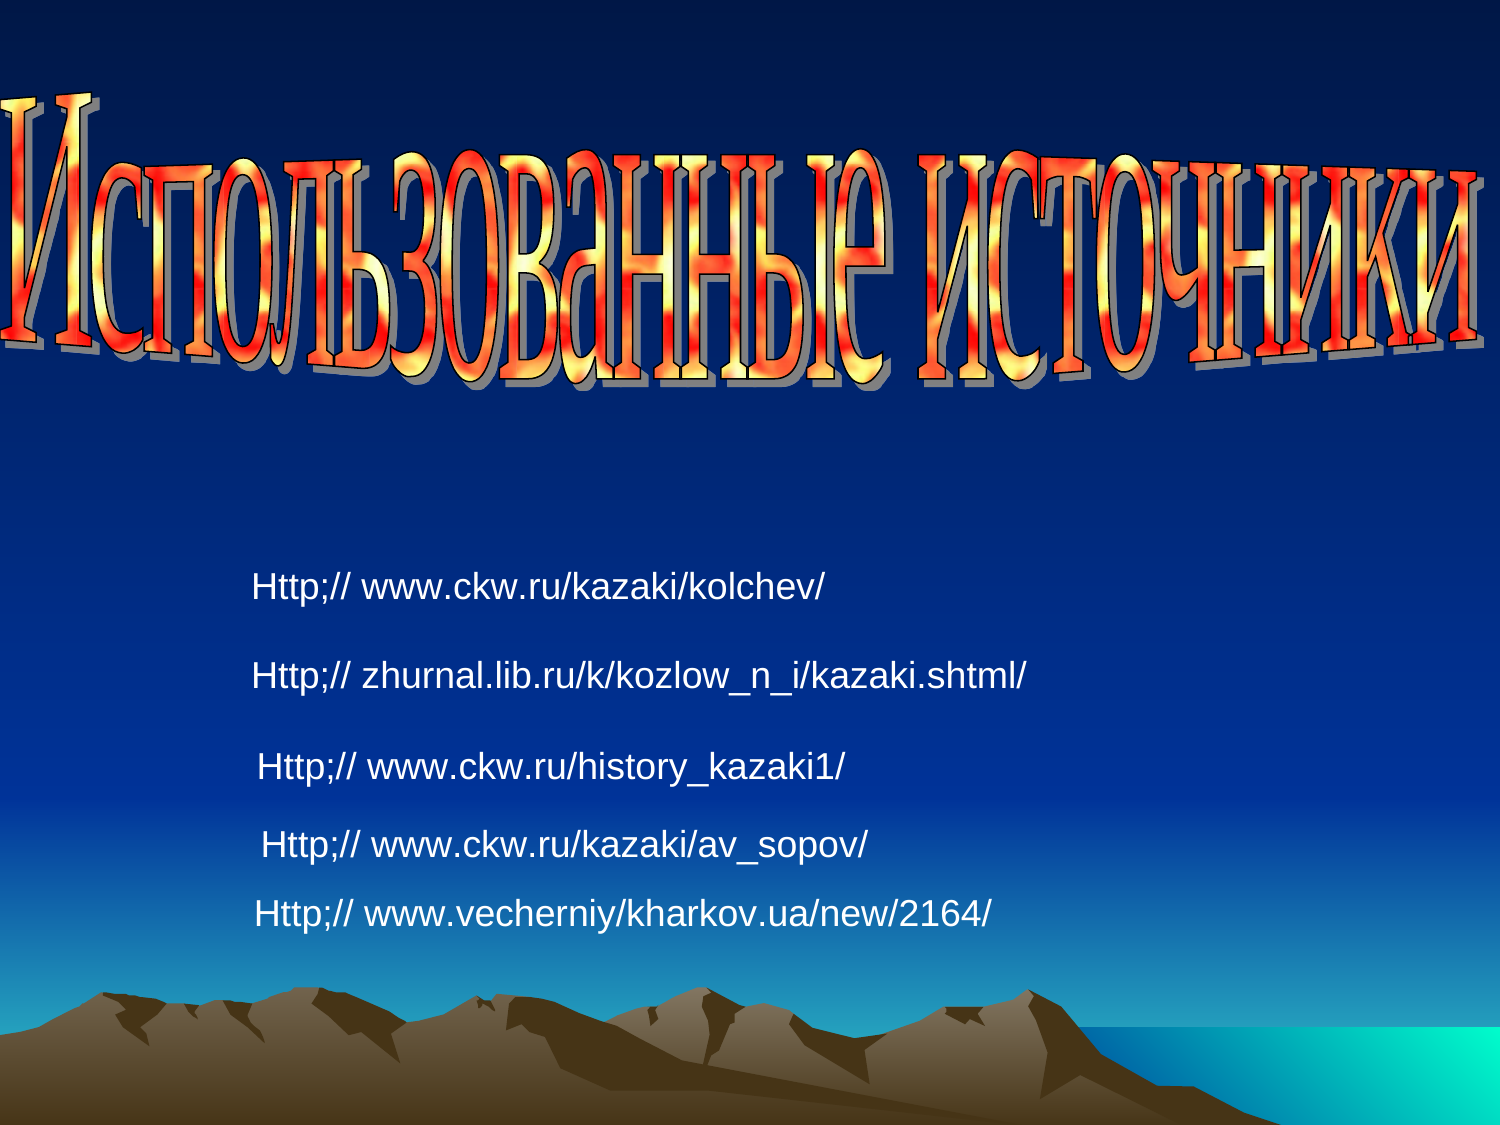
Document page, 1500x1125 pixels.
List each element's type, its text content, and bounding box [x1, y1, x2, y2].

text_box Использованные источники [833, 148, 885, 384]
text_box Http;// www.ckw.ru/kazaki/av_sopov/ [245, 818, 881, 876]
text_box Http;// www.ckw.ru/kazaki/kolchev/ [236, 560, 838, 618]
text_box Использованные источники [1152, 160, 1477, 363]
text_box Http;// zhurnal.lib.ru/k/kozlow_n_i/kazaki.shtml/ [236, 649, 1042, 707]
text_box Использованные источники [806, 154, 835, 379]
text_box Использованные источники [91, 162, 143, 354]
text_box Использованные источники [0, 92, 92, 347]
text_box Http;// www.vecherniy/kharkov.ua/new/2164/ [238, 888, 1004, 946]
text_box Http;// www.ckw.ru/history_kazaki1/ [241, 740, 858, 798]
text_box Использованные источники [440, 149, 499, 382]
text_box Использованные источники [213, 157, 273, 364]
text_box Использованные источники [499, 154, 558, 379]
text_box Использованные источники [918, 154, 987, 379]
text_box Использованные источники [1040, 153, 1155, 374]
text_box Использованные источники [559, 149, 804, 384]
text_box Использованные источники [270, 159, 390, 369]
text_box Использованные источники [144, 164, 213, 357]
text_box Использованные источники [987, 149, 1040, 381]
text_box Использованные источники [390, 151, 437, 377]
